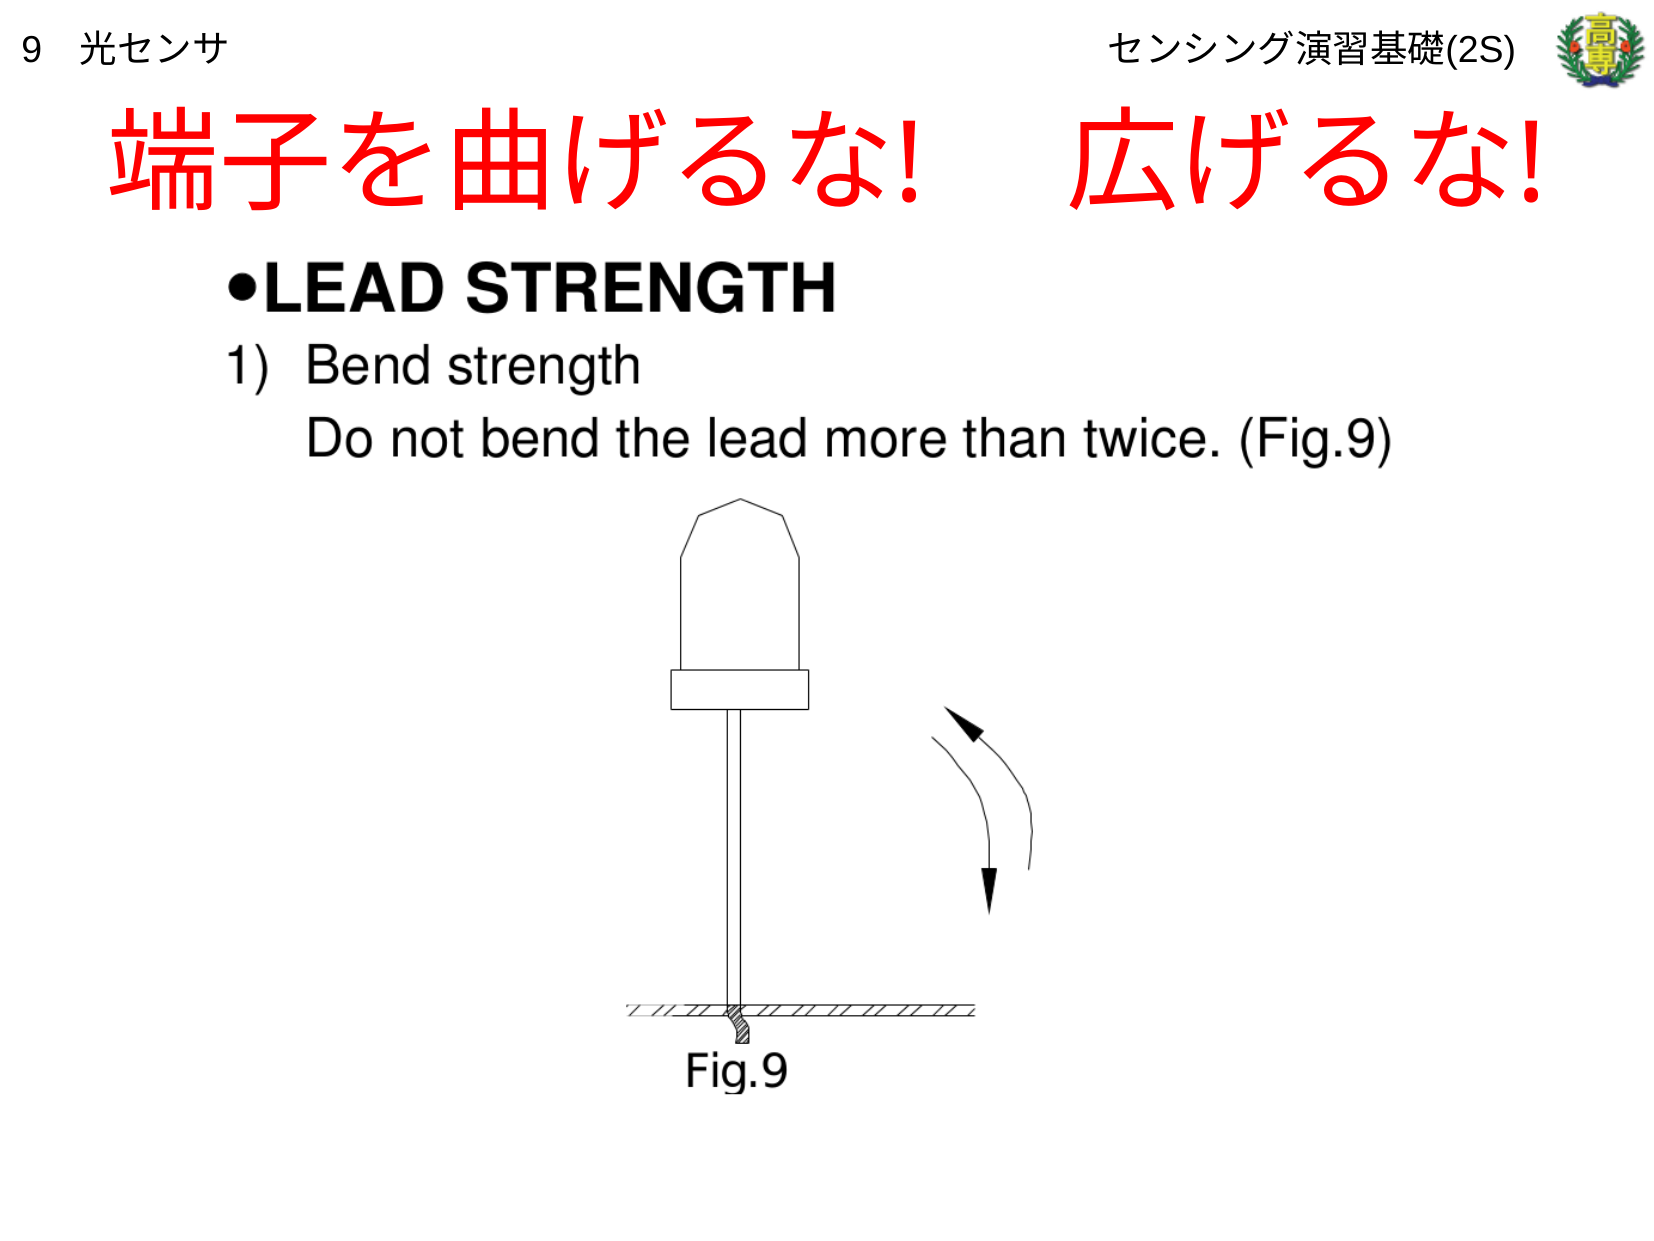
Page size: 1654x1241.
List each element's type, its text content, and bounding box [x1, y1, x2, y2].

picture [1553, 2, 1650, 99]
picture [221, 246, 1406, 1111]
text_box センシング演習基礎(2S) [1077, 11, 1531, 75]
text_box 9 光センサ [6, 11, 923, 75]
title 端子を曲げるな! 広げるな! [82, 49, 1571, 257]
